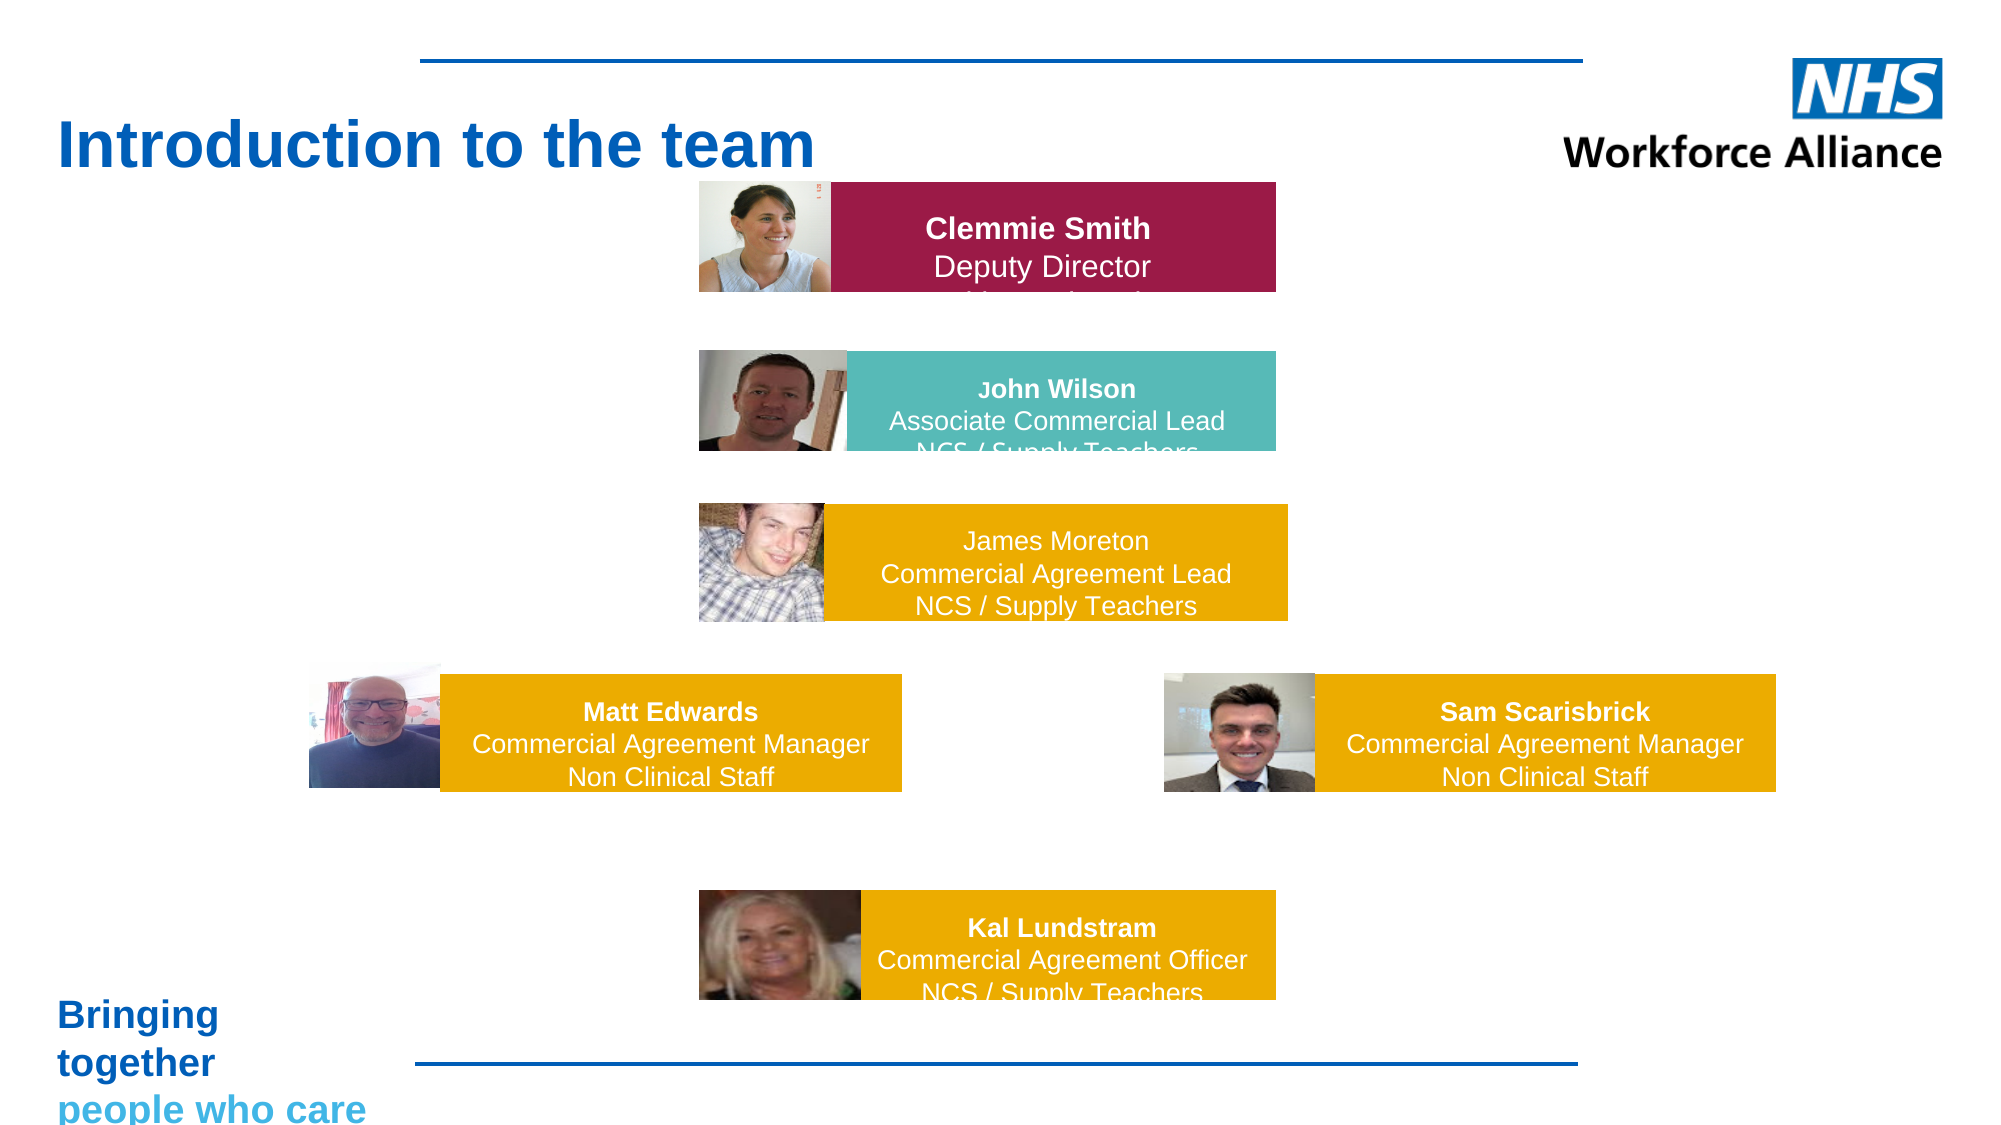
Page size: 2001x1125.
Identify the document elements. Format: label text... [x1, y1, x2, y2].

picture [1164, 673, 1315, 792]
picture [699, 350, 847, 452]
picture [309, 662, 441, 788]
picture [699, 181, 831, 292]
text_box Clemmie Smith Deputy Director Health & Education [831, 182, 1276, 292]
picture [699, 890, 861, 1001]
text_box Kal Lundstram Commercial Agreement Officer NCS / Supply Teachers [861, 890, 1276, 1000]
text_box Bringing together people who care [56, 989, 382, 1125]
text_box James Moreton Commercial Agreement Lead NCS / Supply Teachers [824, 504, 1288, 621]
picture [1563, 59, 1943, 168]
title Introduction to the team [56, 90, 926, 182]
text_box John Wilson Associate Commercial Lead NCS / Supply Teachers [847, 351, 1276, 451]
text_box Sam Scarisbrick Commercial Agreement Manager Non Clinical Staff [1315, 674, 1776, 792]
picture [699, 503, 825, 622]
text_box Matt Edwards Commercial Agreement Manager Non Clinical Staff [440, 674, 902, 792]
